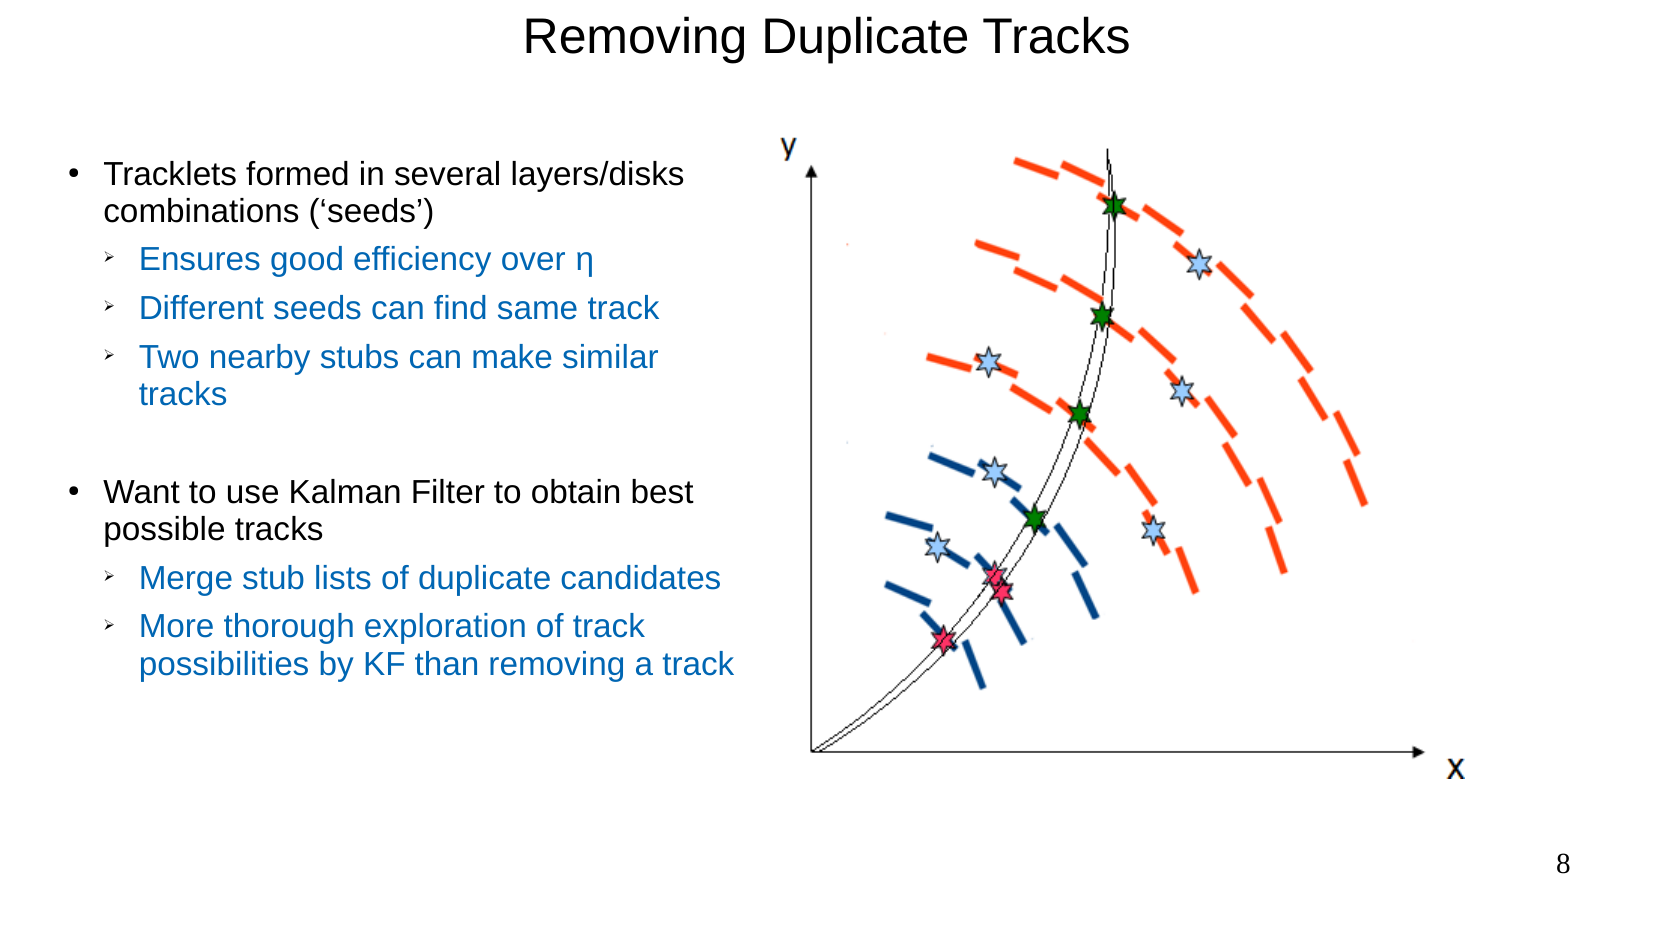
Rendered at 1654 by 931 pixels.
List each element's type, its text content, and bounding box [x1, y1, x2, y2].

text_box Tracklets formed in several layers/disks combinations (‘seeds’) Ensures good efficiency over η Different seeds can find same track Two nearby stubs can make similar tracks Want to use Kalman Filter to obtain best possible tracks Merge stub lists of duplicate candidates More thorough exploration of track possibilities by KF than removing a track [53, 147, 756, 764]
title Removing Duplicate Tracks [82, 8, 1571, 65]
picture [770, 129, 1465, 780]
